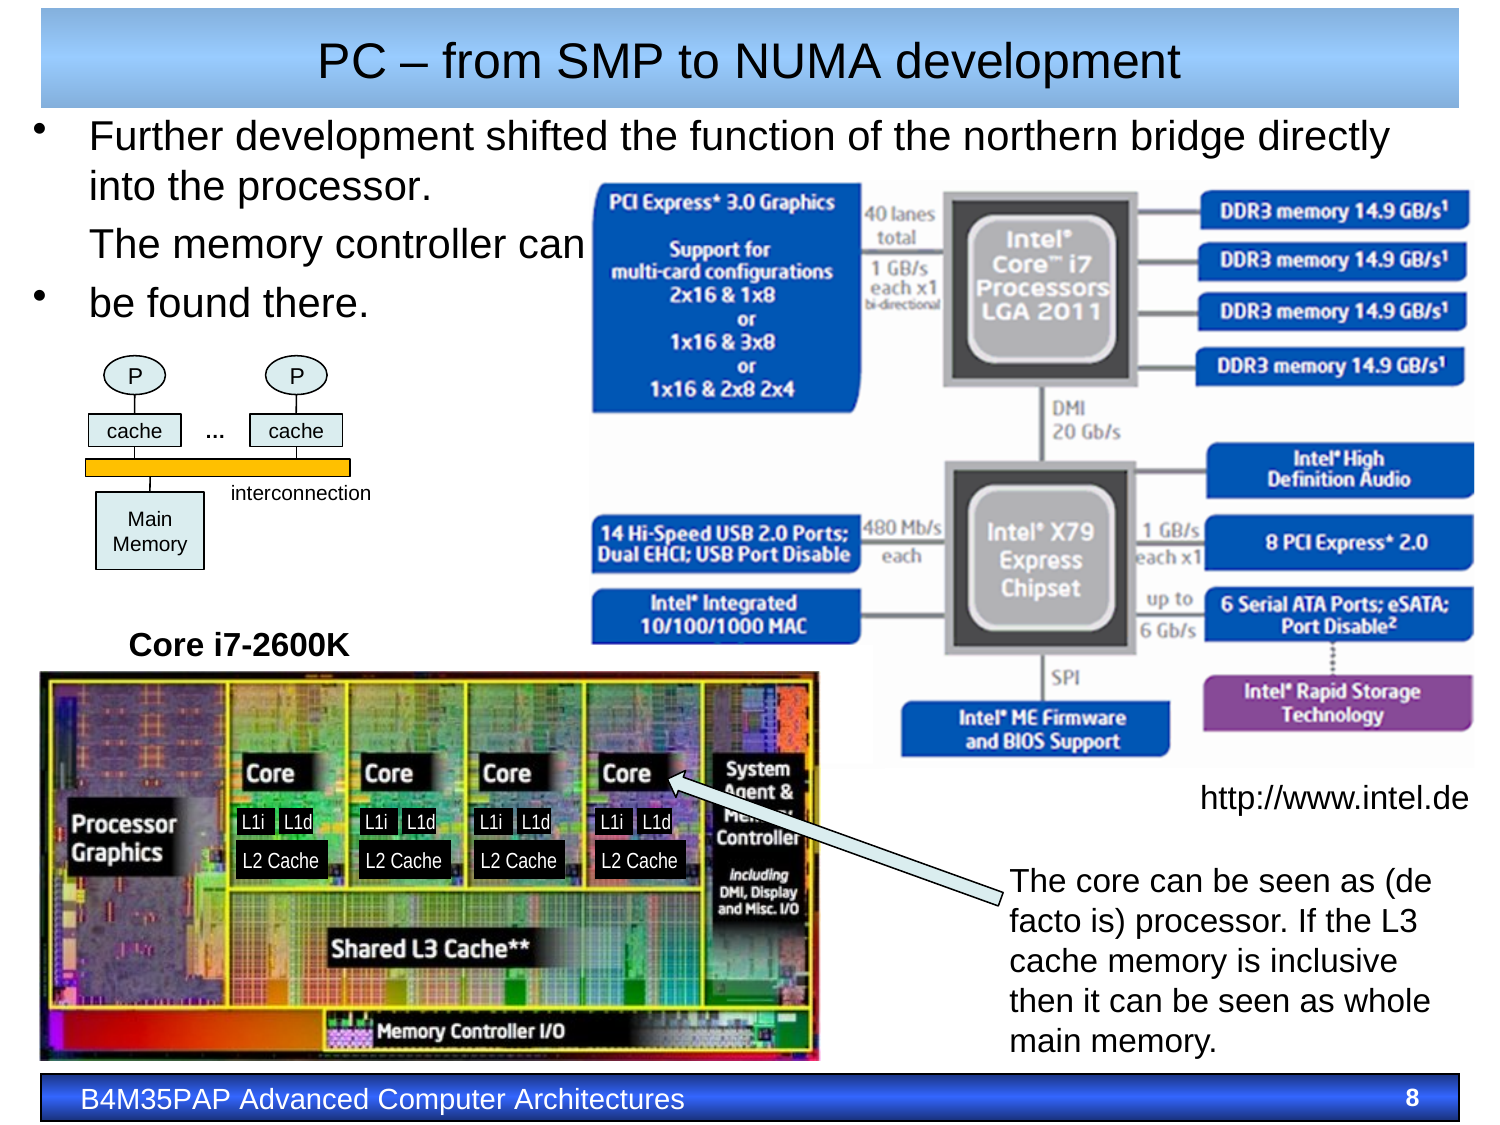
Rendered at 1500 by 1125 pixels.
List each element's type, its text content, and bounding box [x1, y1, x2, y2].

text_box cache [250, 414, 343, 447]
text_box The core can be seen as (de facto is) processor. If the L3 cache memory is inclusive then it can be seen as whole main memory. [994, 851, 1477, 1067]
text_box L1i [360, 808, 398, 835]
list Further development shifted the function of the northern bridge directly into the processor. The memory controller can be found there. [17, 101, 1436, 270]
text_box L1d [402, 808, 436, 834]
text_box http://www.intel.de [1185, 768, 1500, 824]
text_box L2 Cache [595, 840, 686, 879]
text_box cache [88, 414, 181, 447]
text_box Core i7-2600K [114, 615, 430, 671]
text_box L2 Cache [236, 840, 328, 879]
text_box [85, 459, 351, 477]
picture [39, 180, 1482, 1061]
text_box L1i [474, 808, 513, 835]
text_box L1d [279, 808, 313, 834]
text_box L1d [637, 808, 672, 834]
text_box interconnection [216, 472, 387, 512]
text_box [667, 770, 994, 905]
text_box L1i [237, 808, 275, 835]
text_box Main Memory [96, 491, 204, 570]
text_box P [103, 355, 166, 395]
text_box L2 Cache [359, 840, 451, 879]
text_box L1i [595, 808, 633, 835]
text_box L2 Cache [474, 840, 565, 879]
text_box P [265, 355, 328, 395]
text_box L1d [517, 808, 551, 834]
title PC – from SMP to NUMA development [41, 8, 1459, 108]
text_box … [188, 414, 243, 447]
